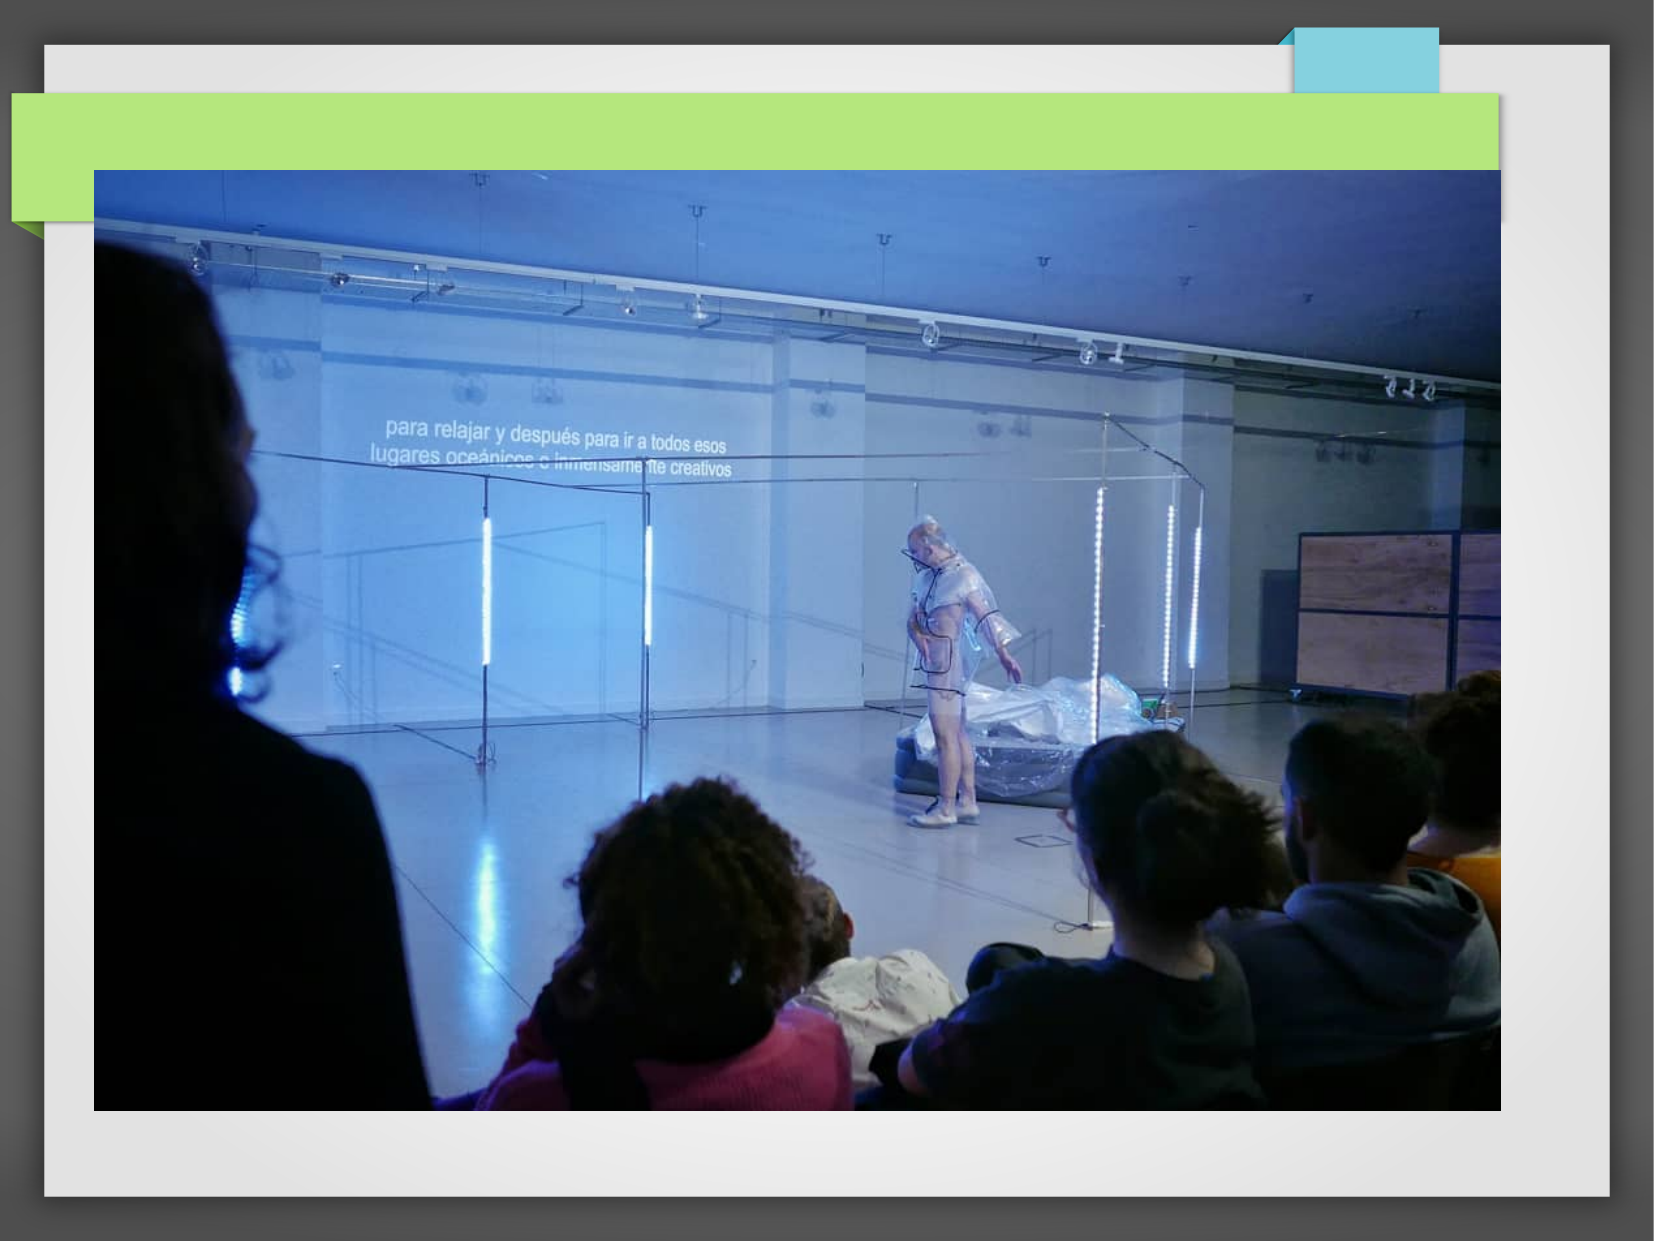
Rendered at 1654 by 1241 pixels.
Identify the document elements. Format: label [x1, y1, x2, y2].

picture [94, 170, 1501, 1111]
